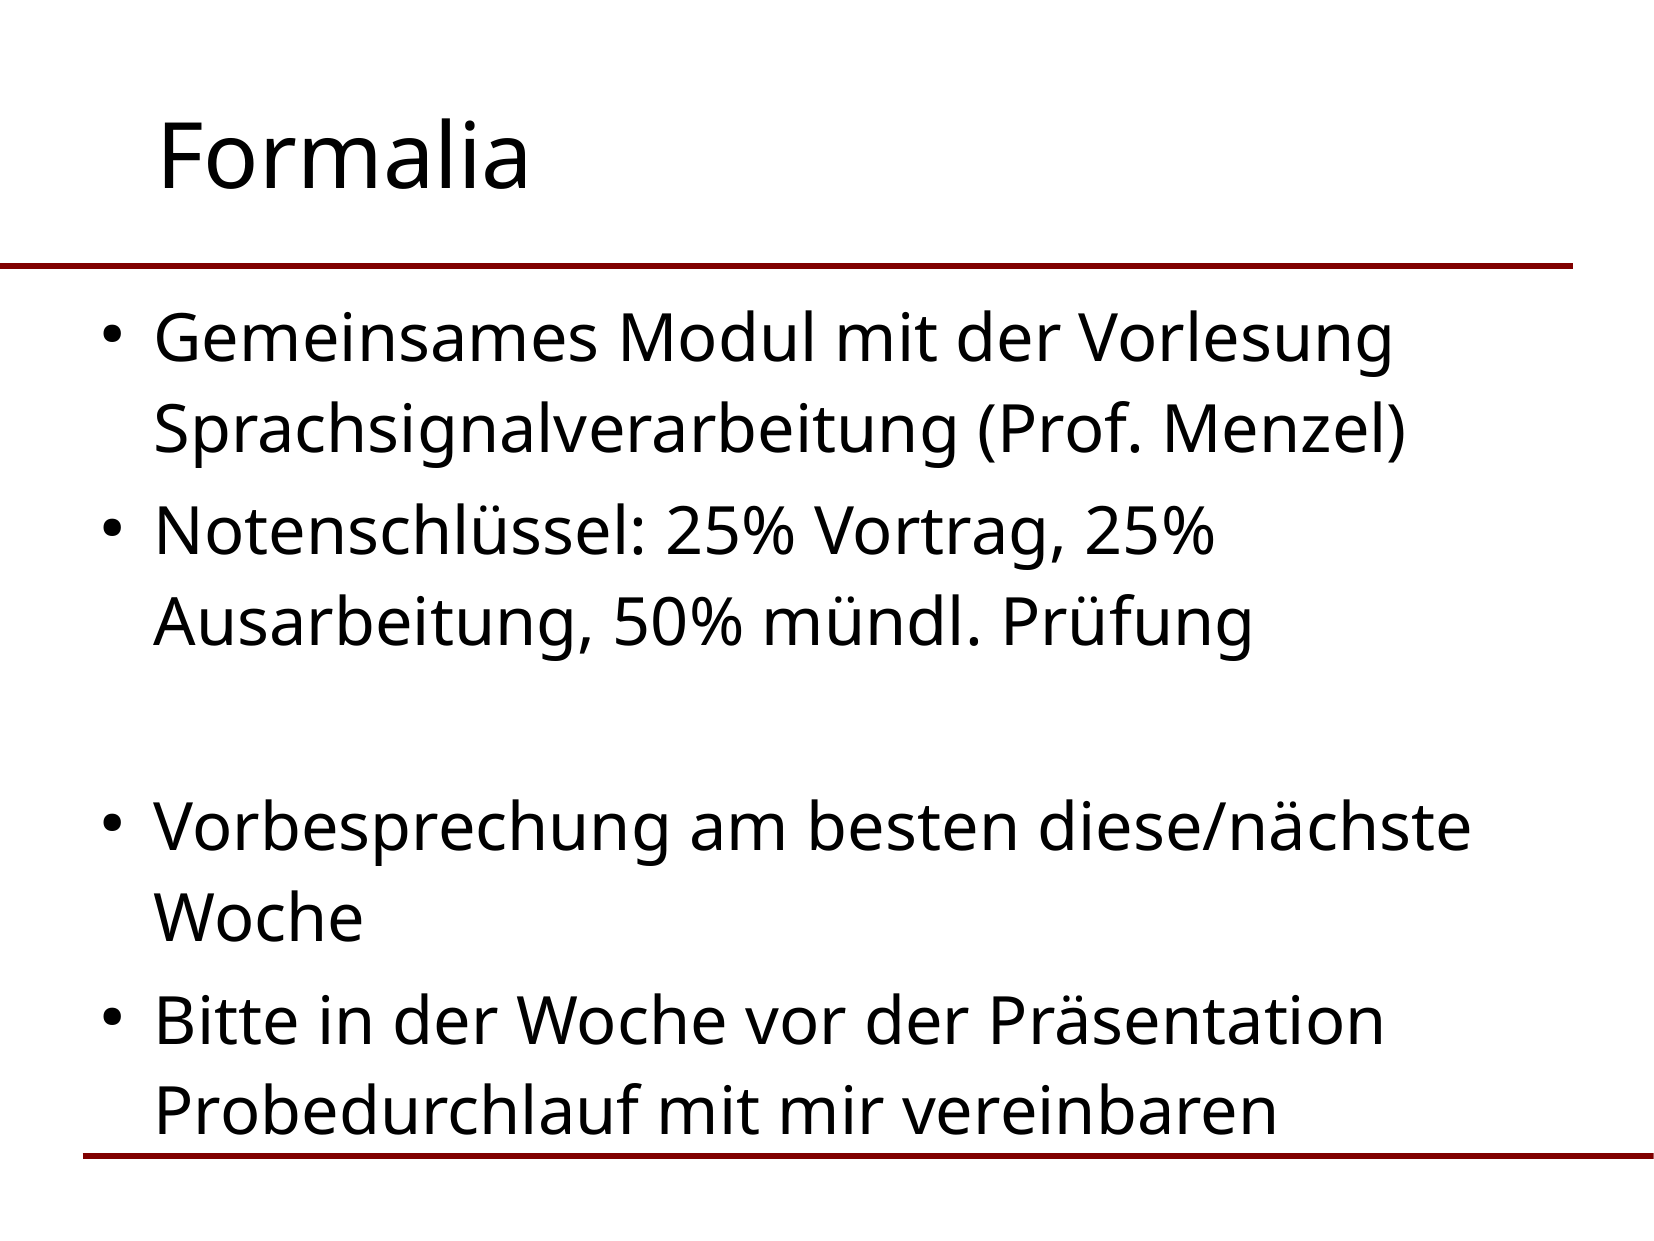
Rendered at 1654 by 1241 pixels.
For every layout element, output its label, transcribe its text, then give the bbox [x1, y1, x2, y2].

title Formalia [82, 49, 1571, 257]
list Gemeinsames Modul mit der Vorlesung Sprachsignalverarbeitung (Prof. Menzel) Notenschlüssel: 25% Vortrag, 25% Ausarbeitung, 50% mündl. Prüfung Vorbesprechung am besten diese/nächste Woche Bitte in der Woche vor der Präsentation Probedurchlauf mit mir vereinbaren [82, 290, 1571, 1109]
